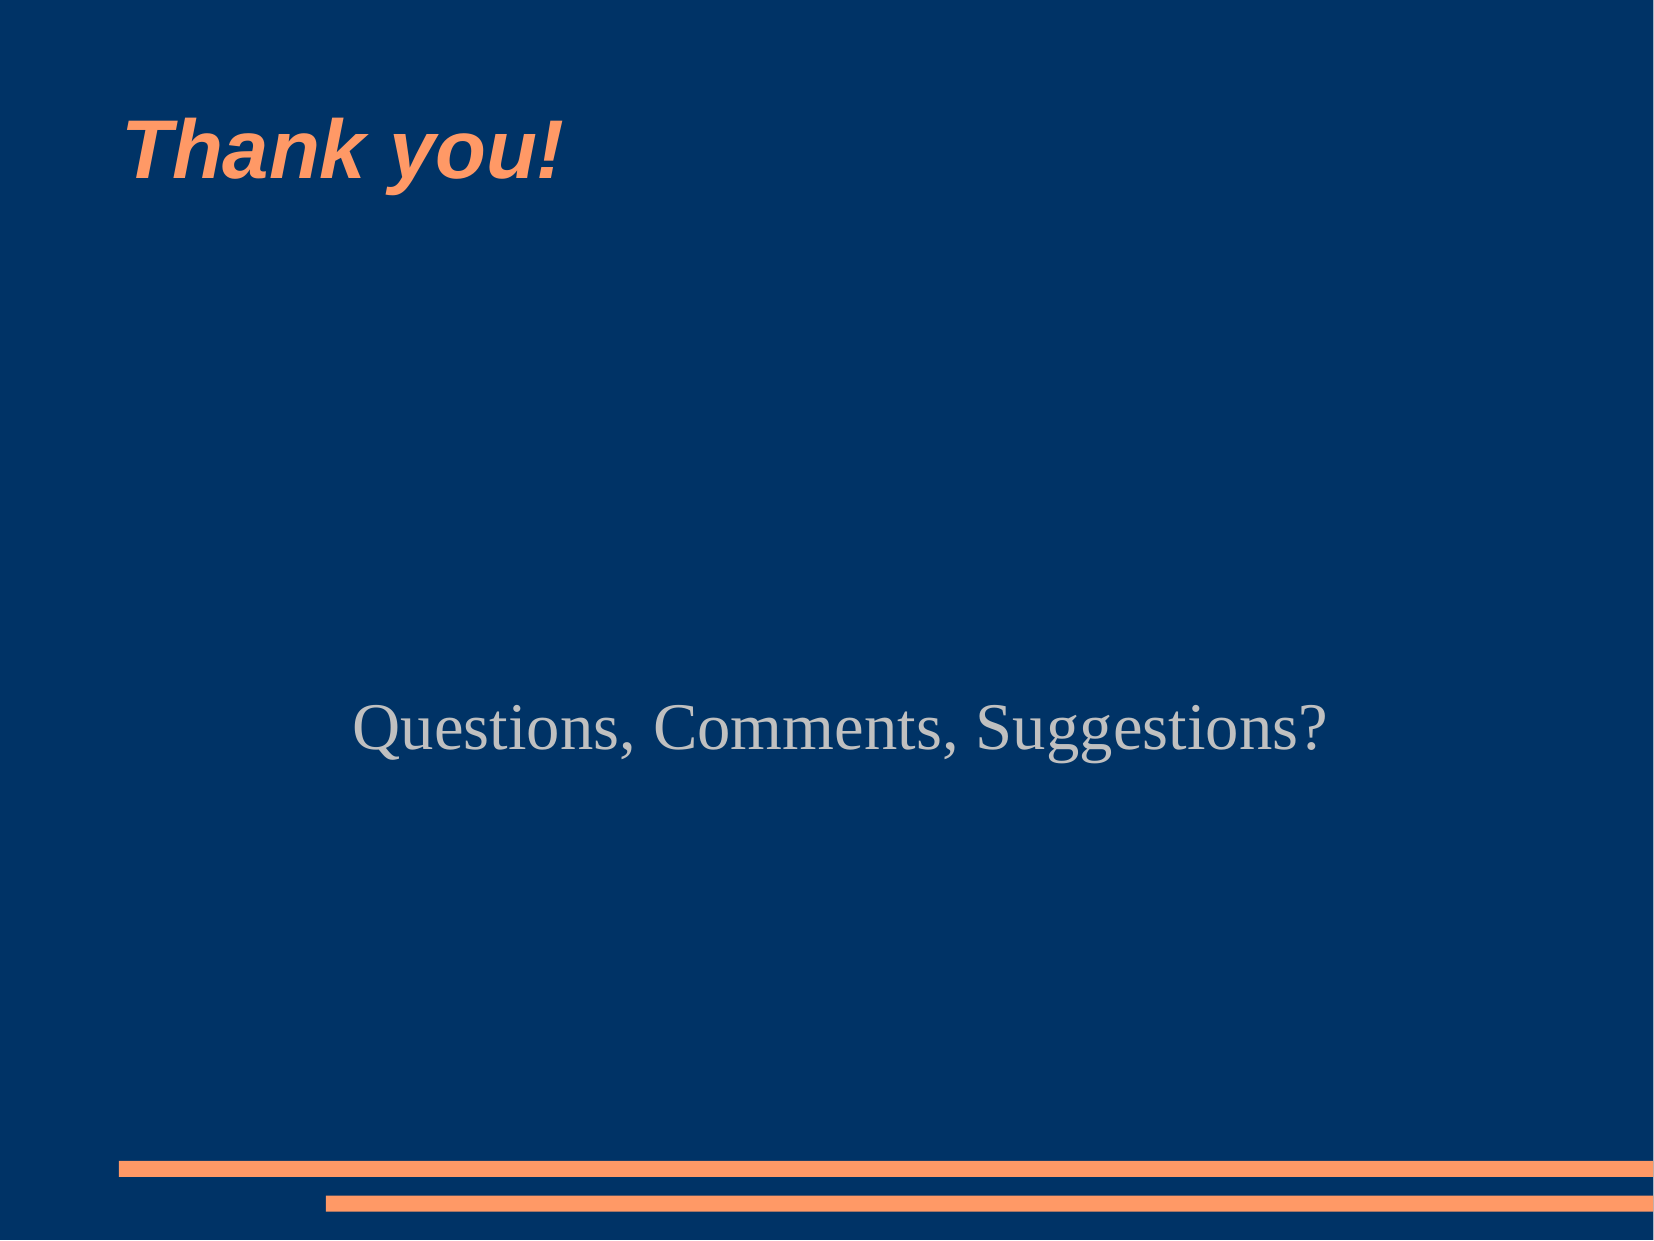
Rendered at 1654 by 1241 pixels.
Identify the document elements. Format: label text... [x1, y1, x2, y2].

subtitle Questions, Comments, Suggestions? [121, 322, 1561, 1133]
title Thank you! [121, 46, 1534, 254]
